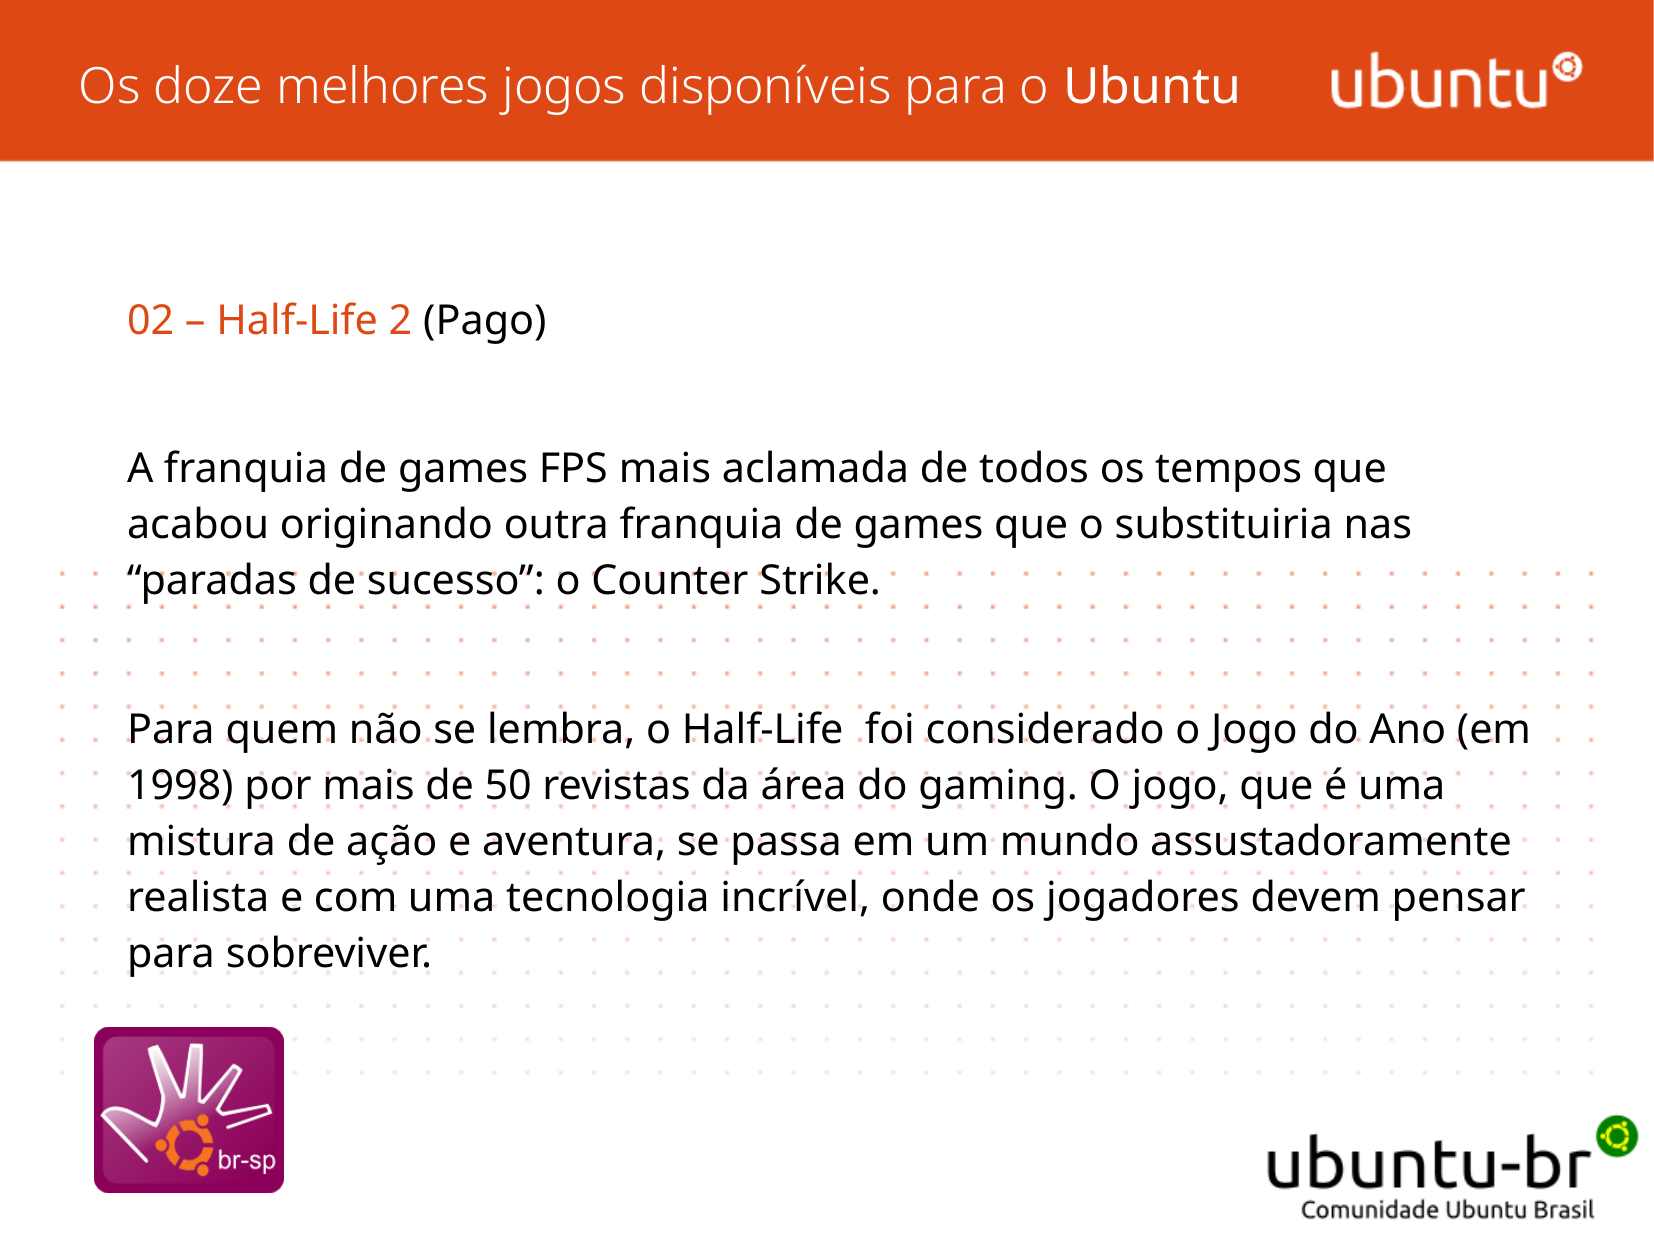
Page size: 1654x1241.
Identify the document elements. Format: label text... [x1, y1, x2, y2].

picture [0, 0, 1654, 1241]
list 02 – Half-Life 2 (Pago) A franquia de games FPS mais aclamada de todos os tempos que acabou originando outra franquia de games que o substituiria nas “paradas de sucesso”: o Counter Strike. Para quem não se lembra, o Half-Life foi considerado o Jogo do Ano (em 1998) por mais de 50 revistas da área do gaming. O jogo, que é uma mistura de ação e aventura, se passa em um mundo assustadoramente realista e com uma tecnologia incrível, onde os jogadores devem pensar para sobreviver. [83, 290, 1539, 981]
title Os doze melhores jogos disponíveis para o Ubuntu [41, 32, 1300, 137]
